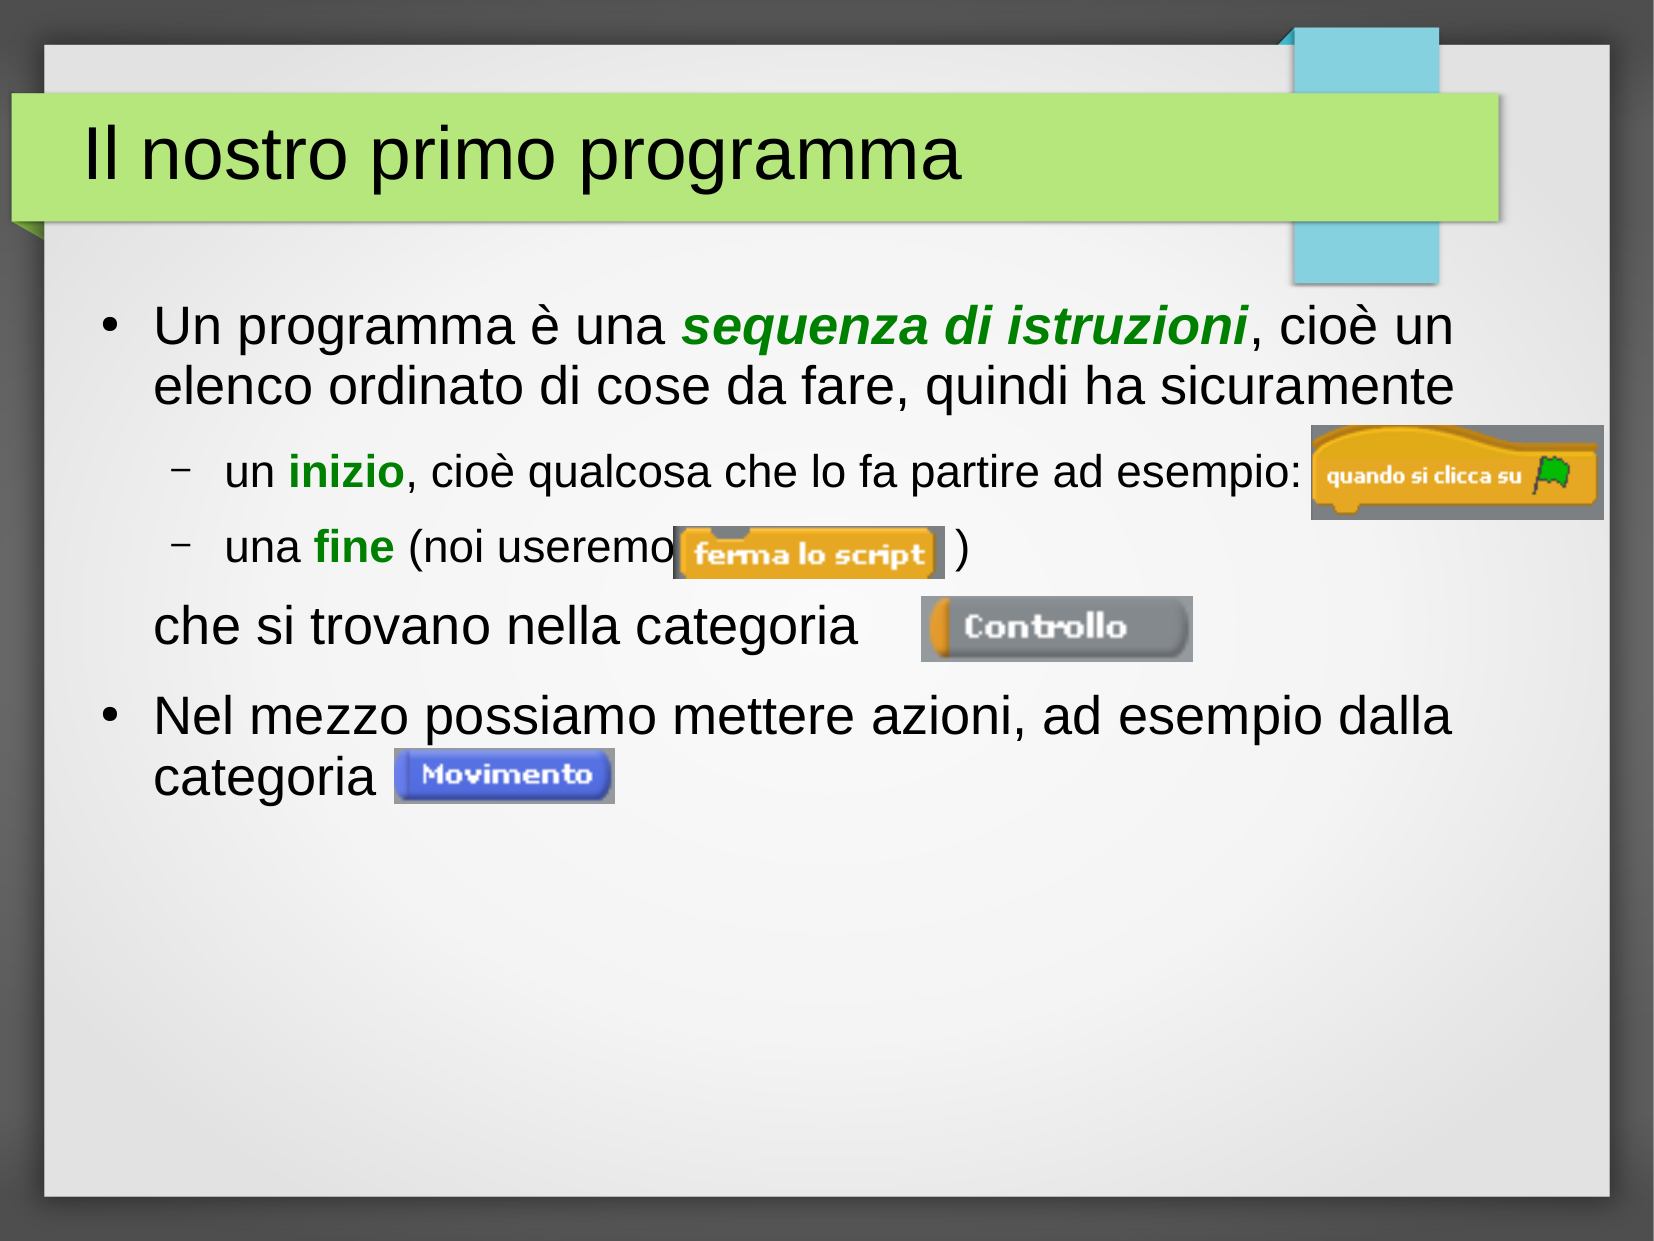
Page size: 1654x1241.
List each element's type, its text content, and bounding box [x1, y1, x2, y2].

title Il nostro primo programma [82, 94, 1264, 213]
picture [0, 0, 1654, 1241]
list Un programma è una sequenza di istruzioni, cioè un elenco ordinato di cose da fare, quindi ha sicuramente un inizio, cioè qualcosa che lo fa partire ad esempio: una fine (noi useremo ) che si trovano nella categoria Nel mezzo possiamo mettere azioni, ad esempio dalla categoria [82, 295, 1571, 1182]
